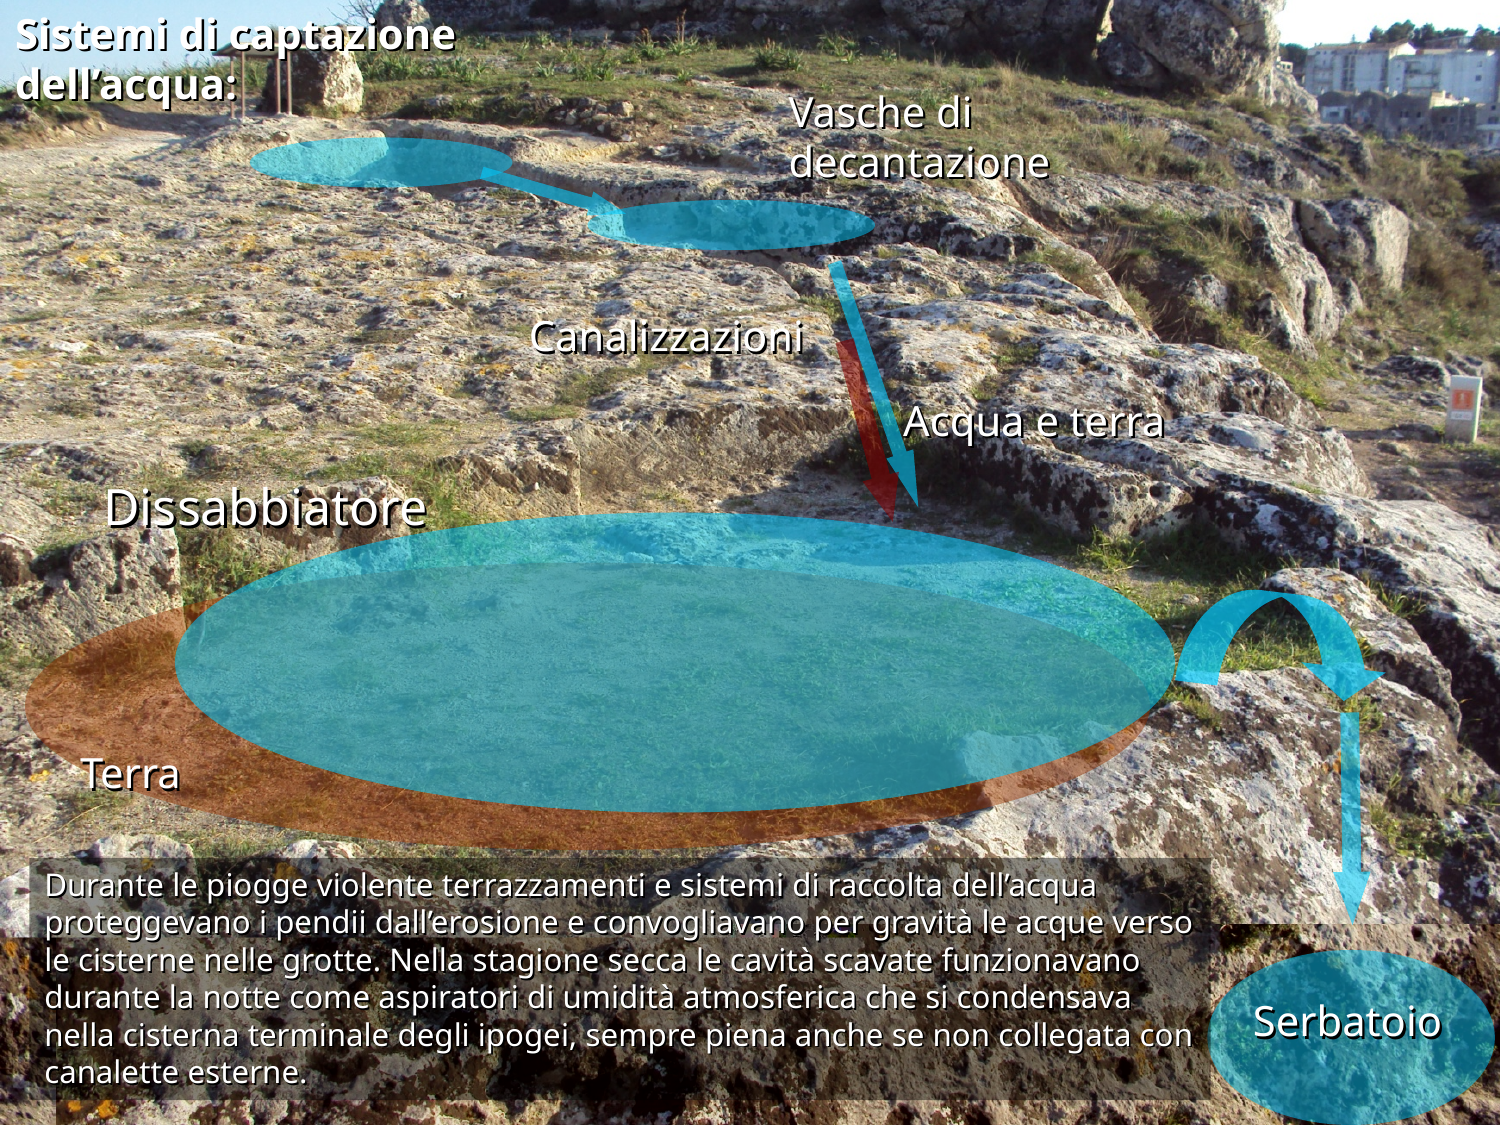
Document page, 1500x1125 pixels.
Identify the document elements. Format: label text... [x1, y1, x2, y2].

text_box Durante le piogge violente terrazzamenti e sistemi di raccolta dell’acqua proteggevano i pendii dall’erosione e convogliavano per gravità le acque verso le cisterne nelle grotte. Nella stagione secca le cavità scavate funzionavano durante la notte come aspiratori di umidità atmosferica che si condensava nella cisterna terminale degli ipogei, sempre piena anche se non collegata con canalette esterne. [29, 857, 1211, 1101]
text_box [1333, 712, 1371, 926]
text_box Vasche di decantazione [773, 78, 1093, 195]
text_box Canalizzazioni [513, 302, 830, 369]
text_box [24, 512, 1175, 851]
text_box [1175, 589, 1386, 702]
text_box [1211, 991, 1495, 1125]
text_box Sistemi di captazione dell’acqua: [0, 0, 502, 117]
text_box [1233, 949, 1469, 987]
text_box [249, 137, 876, 251]
picture [0, 0, 1500, 1125]
text_box Serbatoio [1222, 987, 1473, 1054]
text_box Acqua e terra [888, 387, 1264, 454]
text_box Terra [64, 739, 240, 806]
text_box Dissabbiatore [88, 468, 470, 544]
text_box [827, 260, 919, 522]
